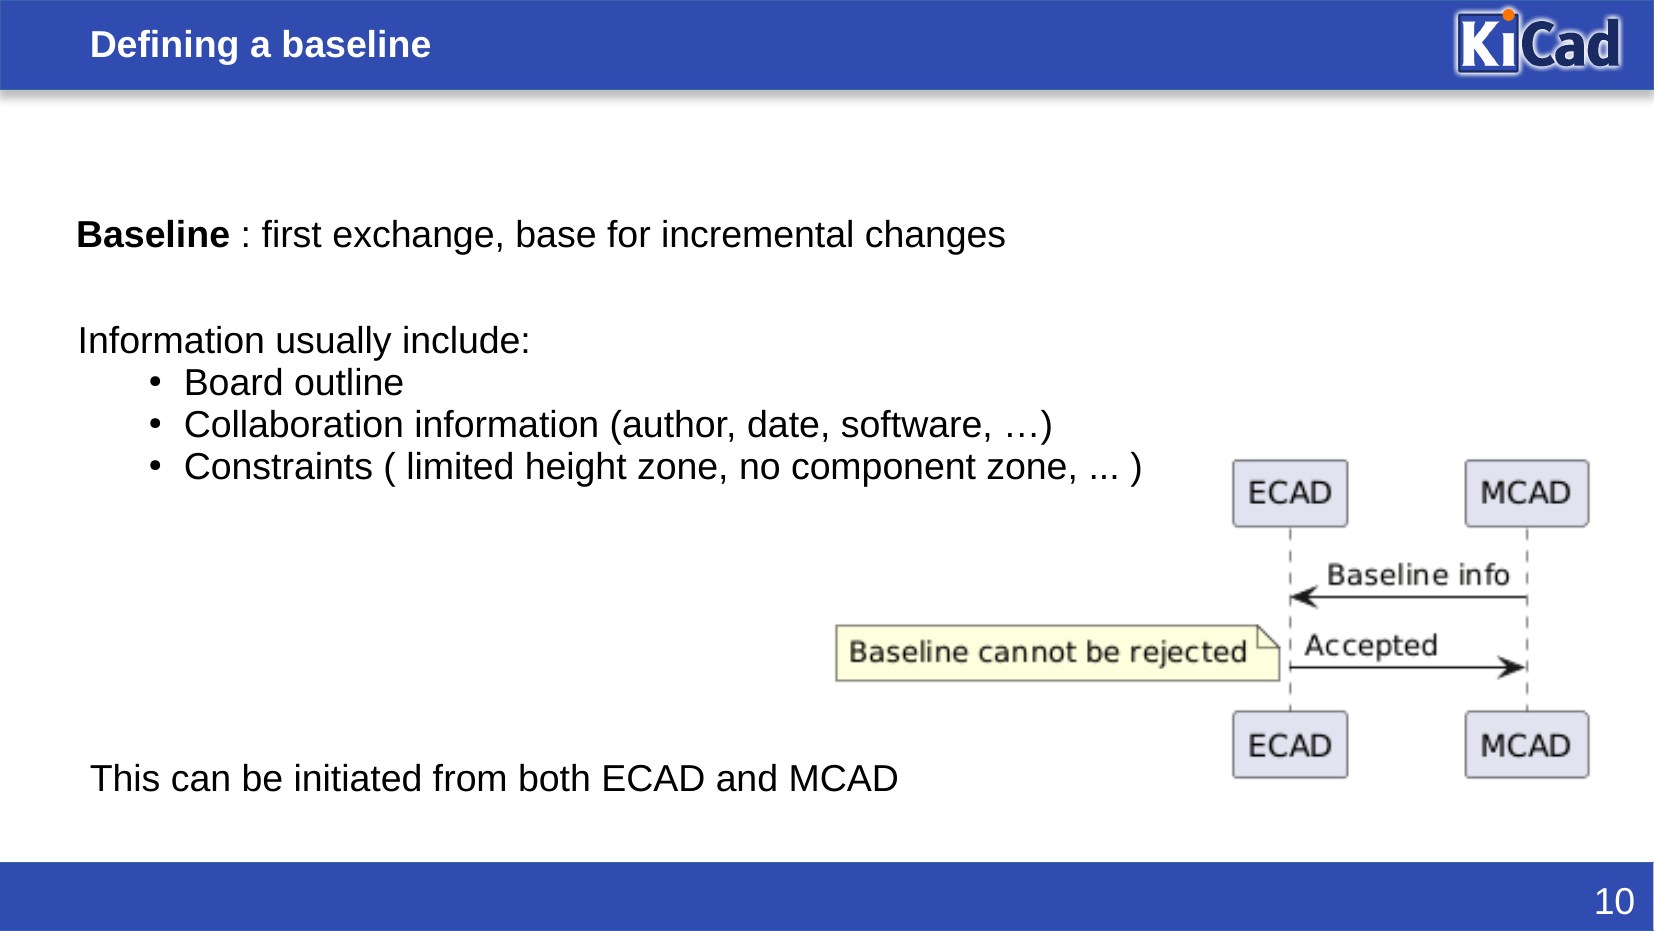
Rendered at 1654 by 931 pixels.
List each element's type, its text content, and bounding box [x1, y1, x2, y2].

picture [825, 449, 1599, 788]
text_box This can be initiated from both ECAD and MCAD [75, 750, 916, 807]
text_box Information usually include: Board outline Collaboration information (author, date, software, …) Constraints ( limited height zone, no component zone, ... ) [27, 312, 1160, 495]
text_box [0, 862, 1654, 931]
text_box Defining a baseline [0, 0, 1412, 90]
picture [1412, 0, 1654, 92]
text_box Baseline : first exchange, base for incremental changes [61, 205, 1051, 305]
text_box [1162, 90, 1651, 226]
text_box <number> [1387, 873, 1651, 931]
